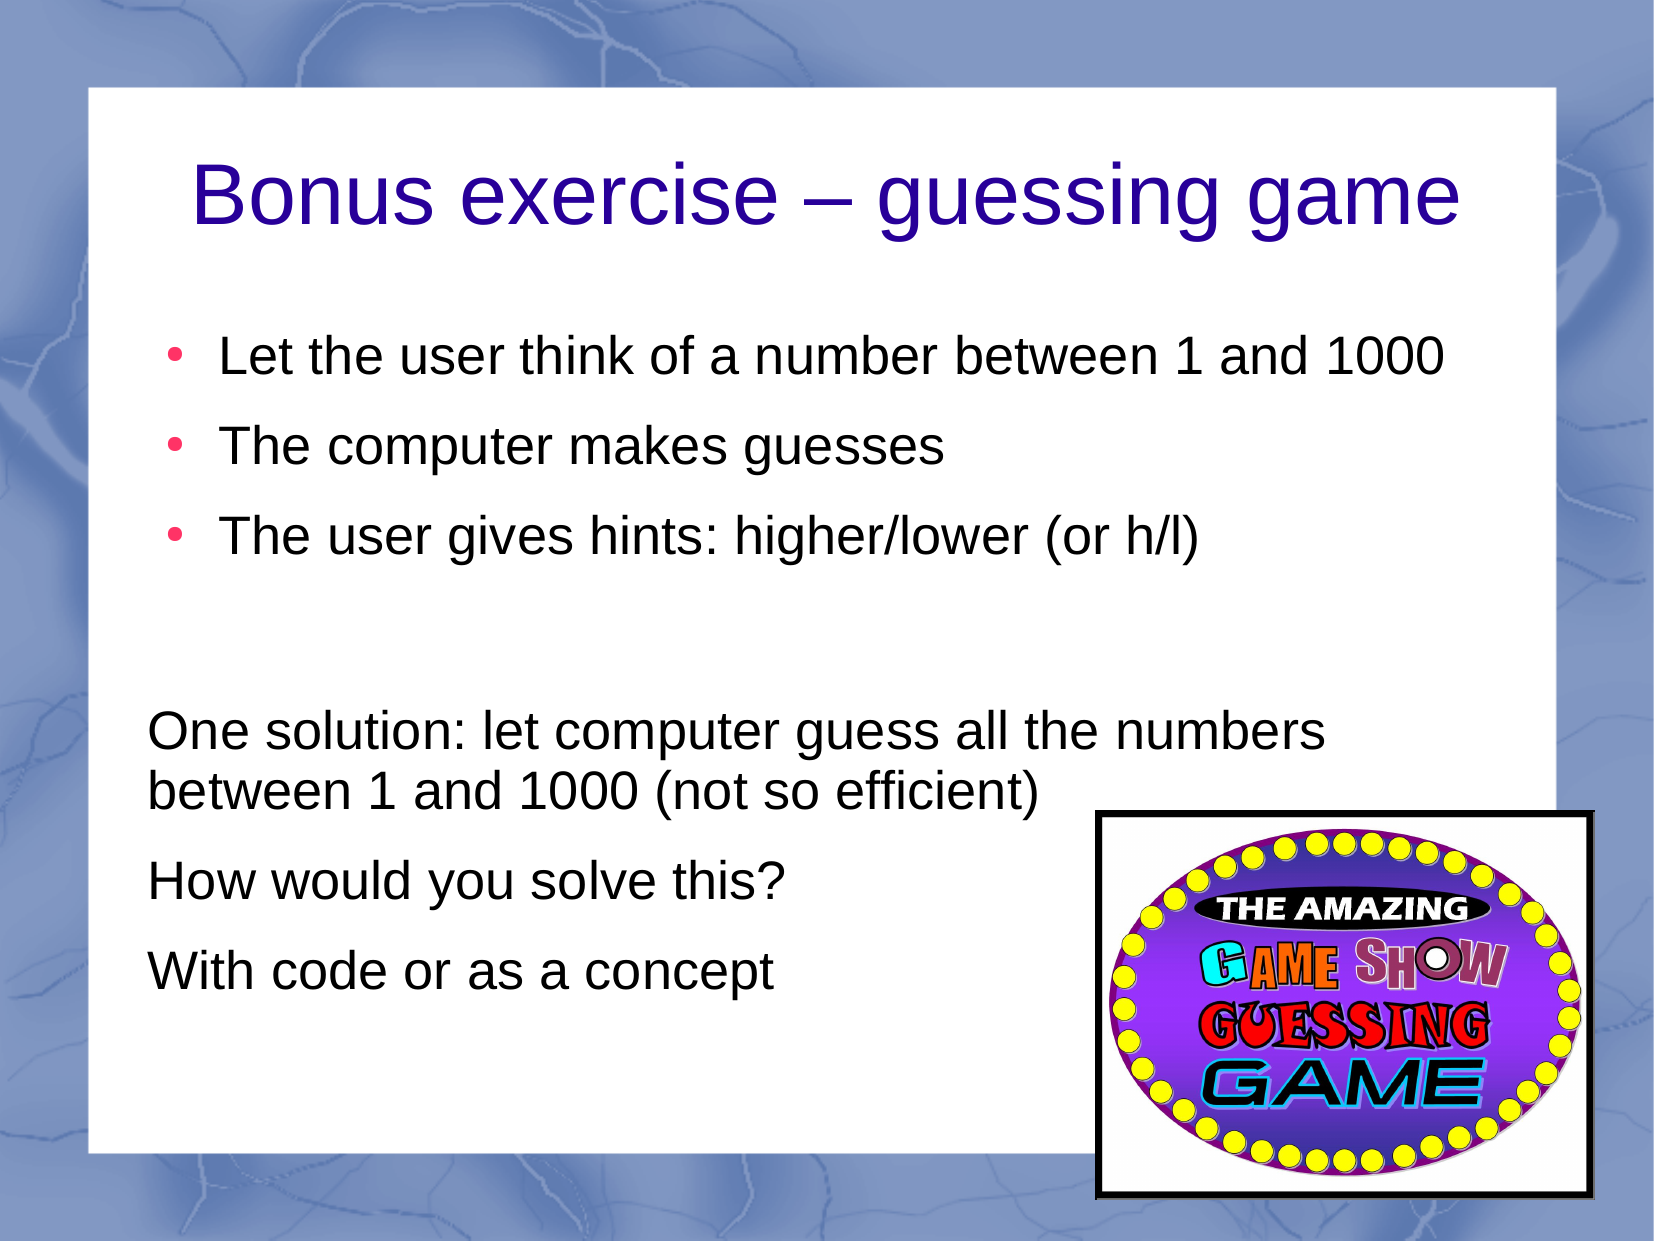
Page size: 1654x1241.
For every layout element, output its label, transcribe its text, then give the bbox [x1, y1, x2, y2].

list Let the user think of a number between 1 and 1000 The computer makes guesses The user gives hints: higher/lower (or h/l) One solution: let computer guess all the numbers between 1 and 1000 (not so efficient) How would you solve this? With code or as a concept [147, 325, 1506, 1045]
title Bonus exercise – guessing game [118, 90, 1536, 298]
picture [0, 0, 1654, 1241]
